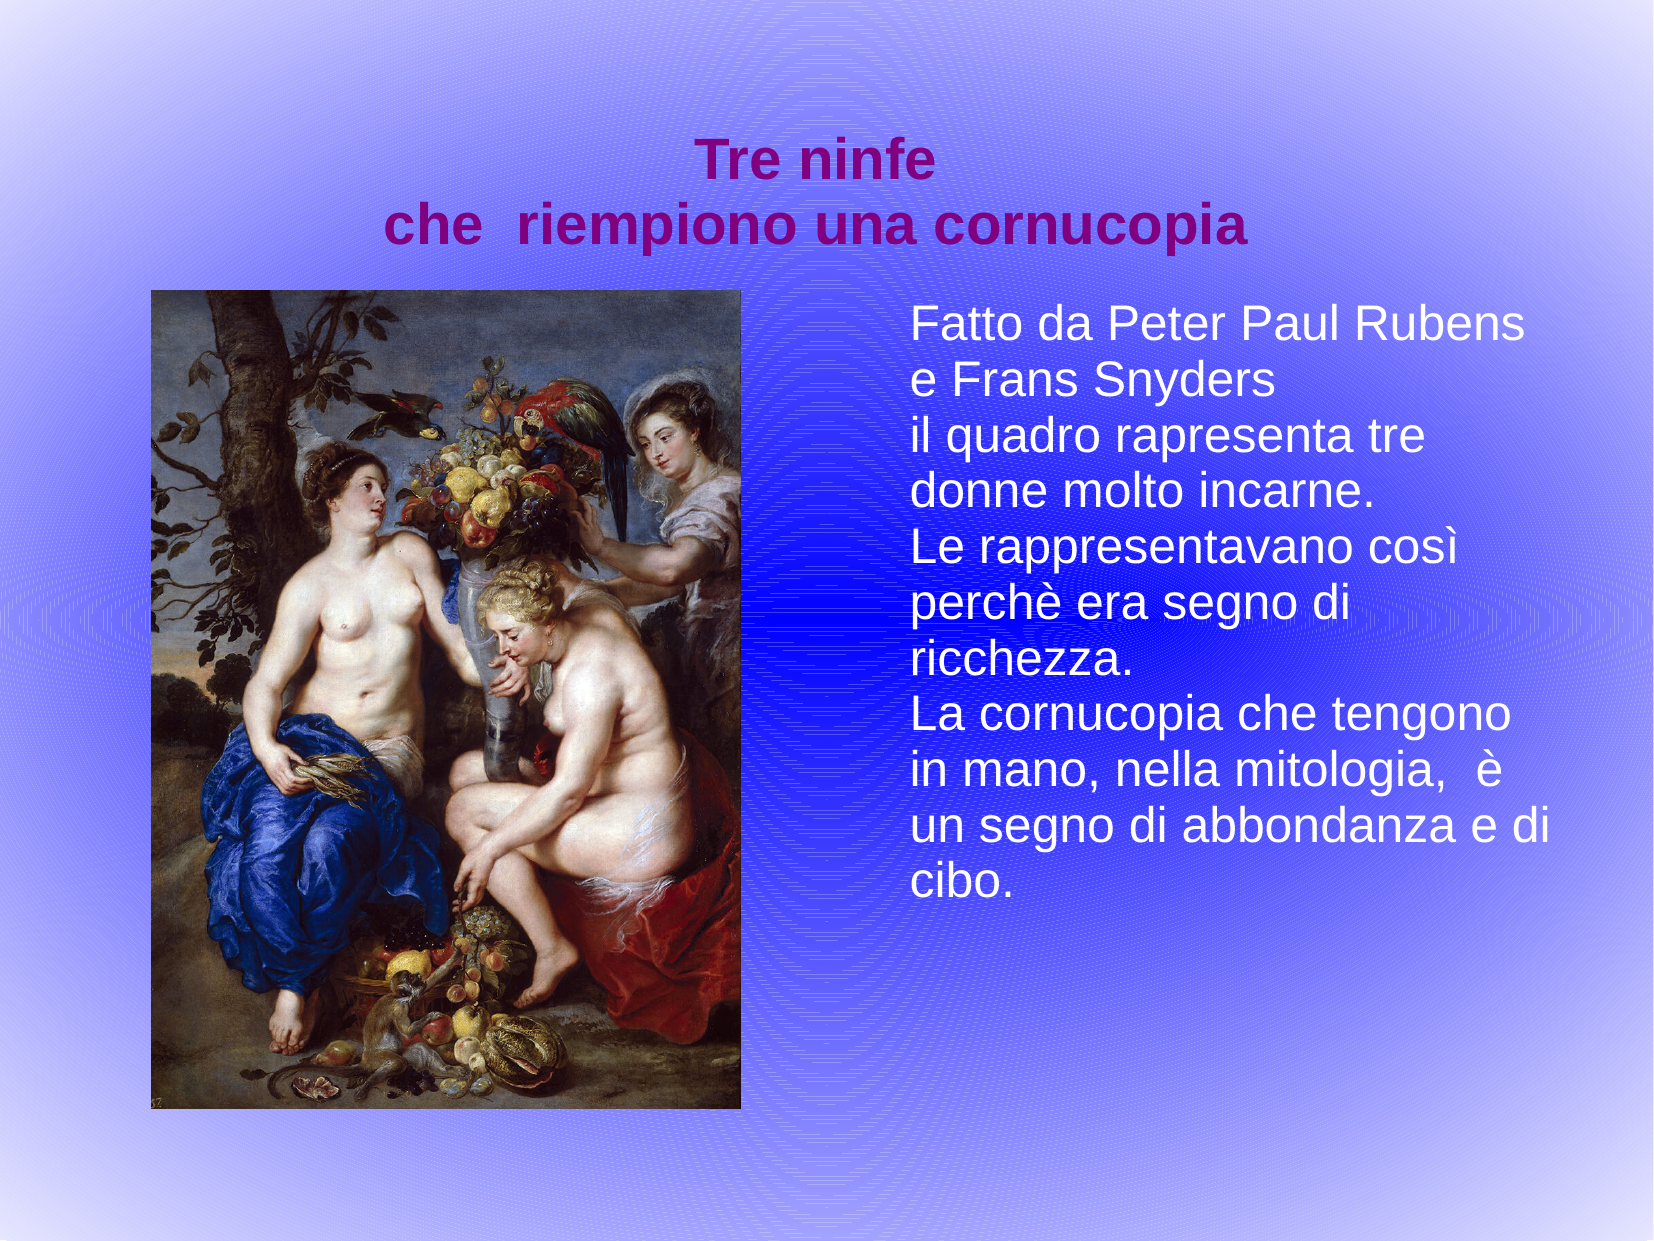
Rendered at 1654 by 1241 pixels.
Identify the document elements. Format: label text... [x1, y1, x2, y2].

list Fatto da Peter Paul Rubens e Frans Snyders il quadro rapresenta tre donne molto incarne. Le rappresentavano così perchè era segno di ricchezza. La cornucopia che tengono in mano, nella mitologia, è un segno di abbondanza e di cibo. [838, 295, 1565, 1114]
text_box [779, 460, 1477, 1241]
title Tre ninfe che riempiono una cornucopia [118, 88, 1531, 296]
picture [151, 296, 741, 1109]
